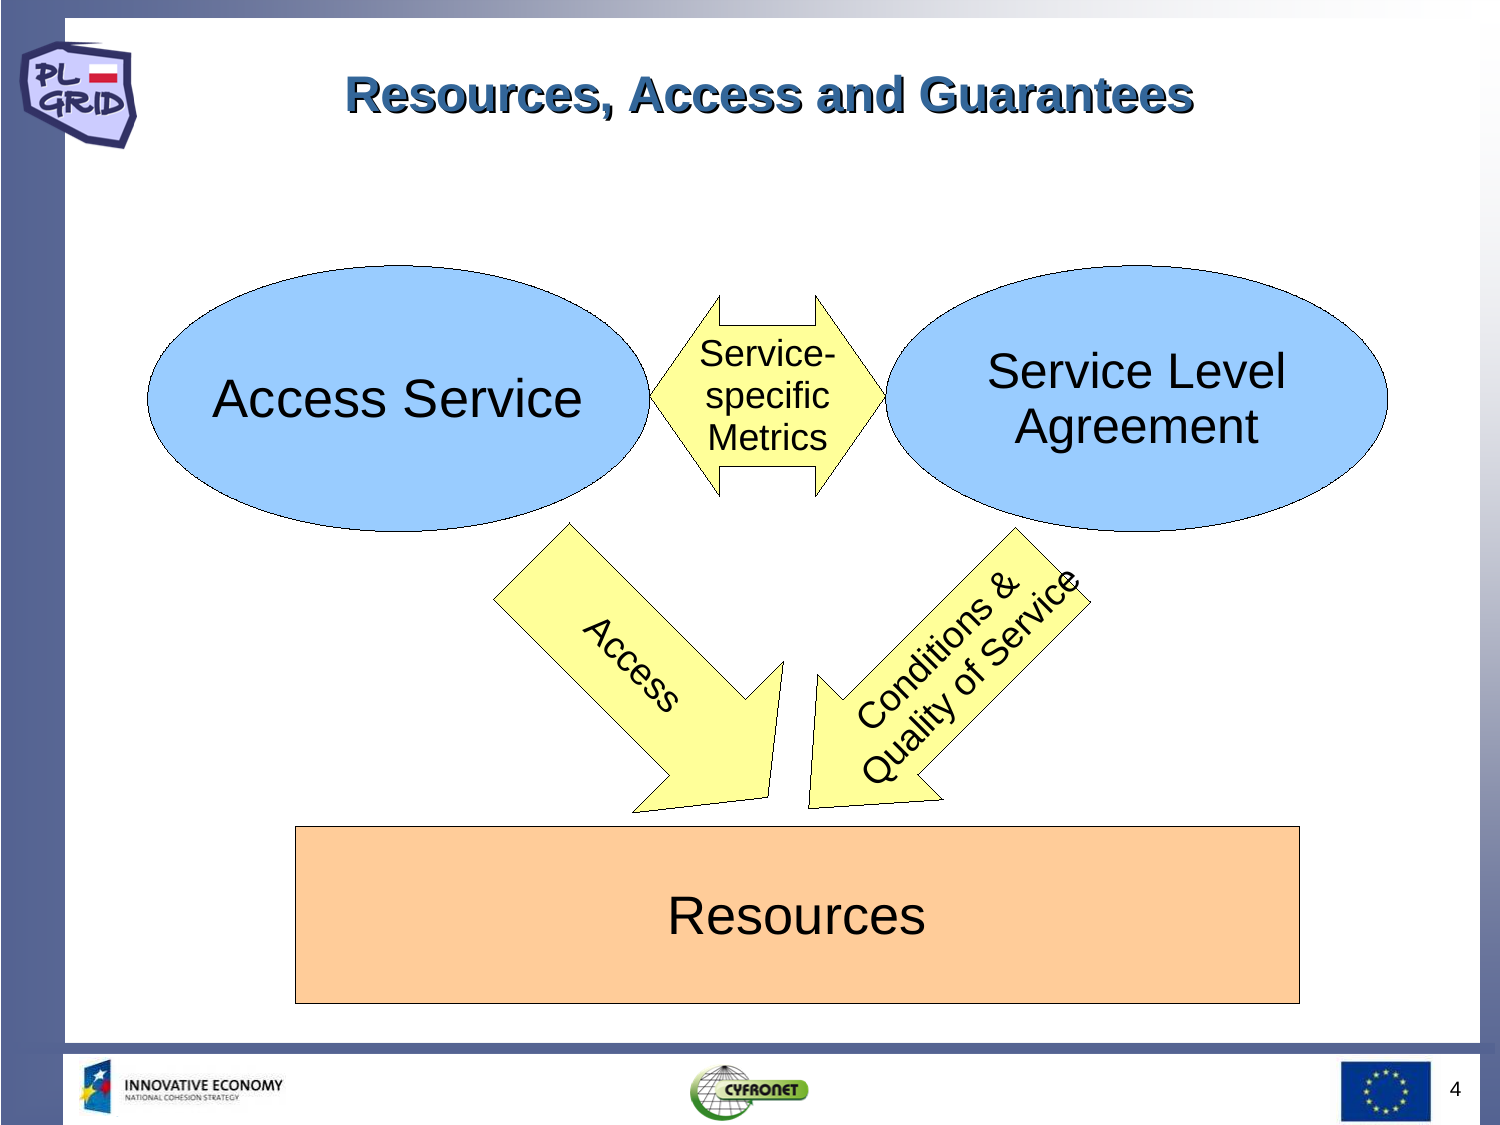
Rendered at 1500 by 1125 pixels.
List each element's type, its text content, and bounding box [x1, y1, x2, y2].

text_box Access Service [147, 265, 650, 532]
text_box Access [493, 522, 784, 813]
picture [0, 0, 1500, 1125]
text_box Resources [295, 826, 1300, 1004]
title Resources, Access and Guarantees [127, 50, 1412, 138]
text_box Service Level Agreement [885, 265, 1388, 532]
text_box Service- specific Metrics [649, 295, 886, 497]
text_box Conditions & Quality of Service [808, 527, 1091, 809]
